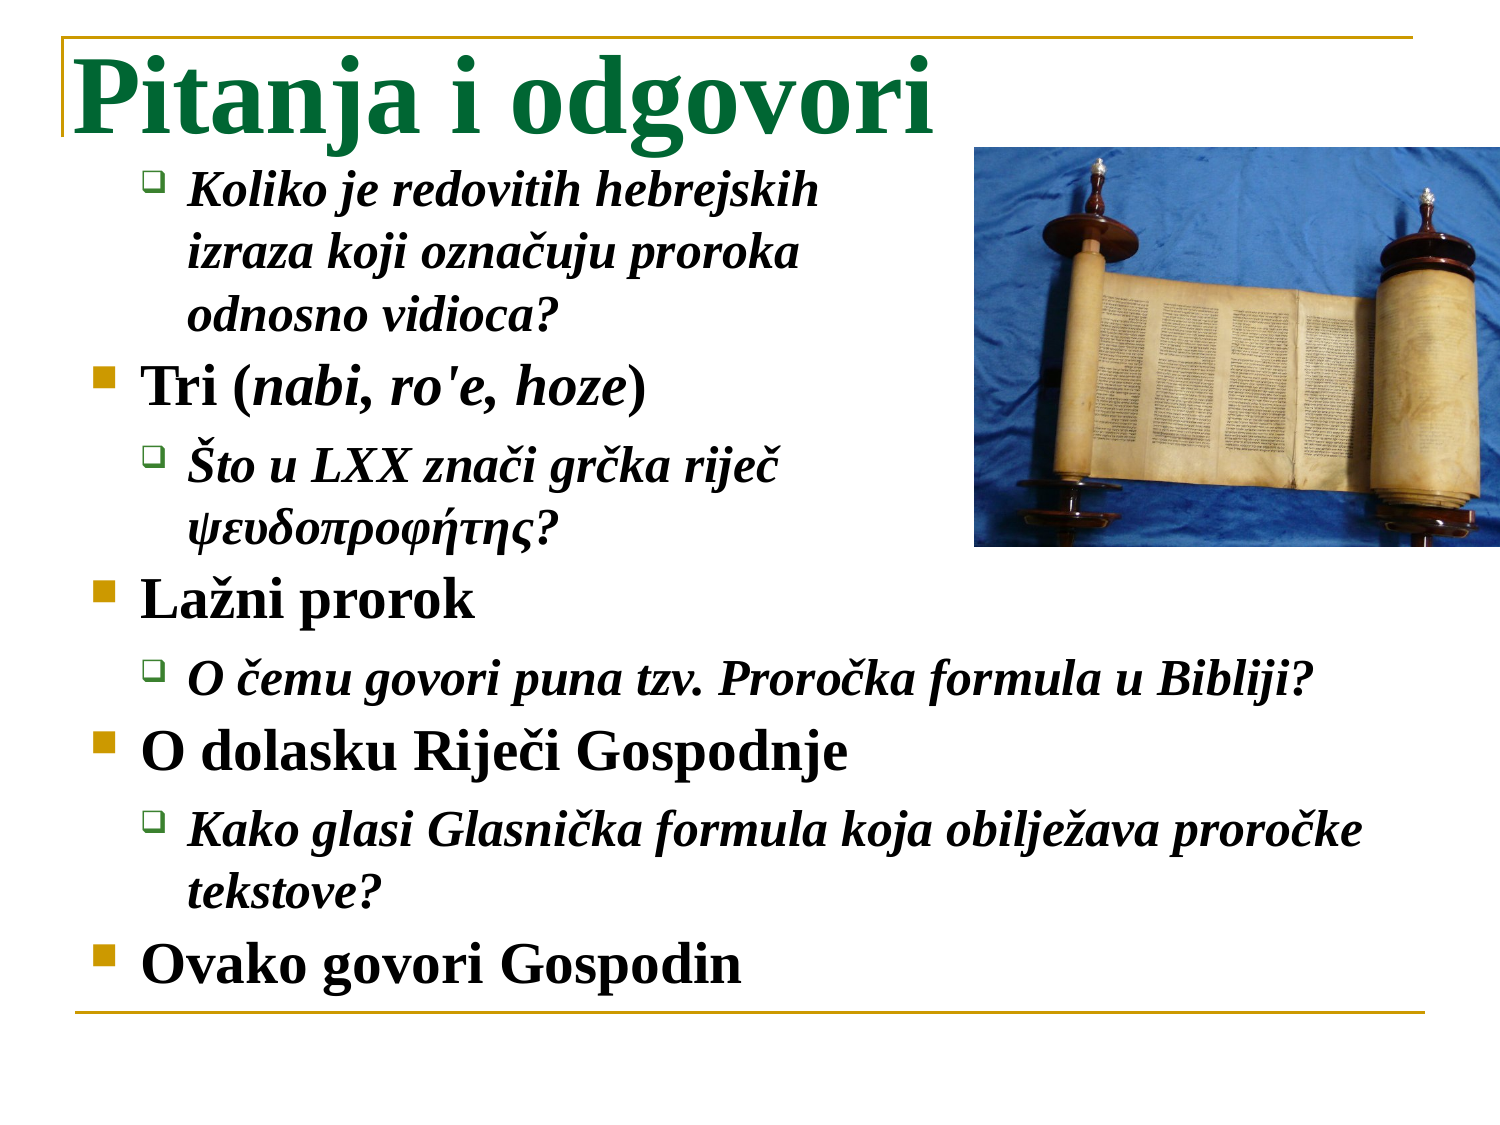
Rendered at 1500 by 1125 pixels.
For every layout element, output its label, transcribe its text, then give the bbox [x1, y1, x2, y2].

title Pitanja i odgovori [57, 13, 1408, 201]
picture [974, 147, 1500, 547]
list Koliko je redovitih hebrejskih izraza koji označuju proroka odnosno vidioca? Tri (nabi, ro'e, hoze) Što u LXX znači grčka riječ ψευδοπροφήτης? Lažni prorok O čemu govori puna tzv. Proročka formula u Bibliji? O dolasku Riječi Gospodnje Kako glasi Glasnička formula koja obilježava proročke tekstove? Ovako govori Gospodin [74, 147, 1447, 1006]
